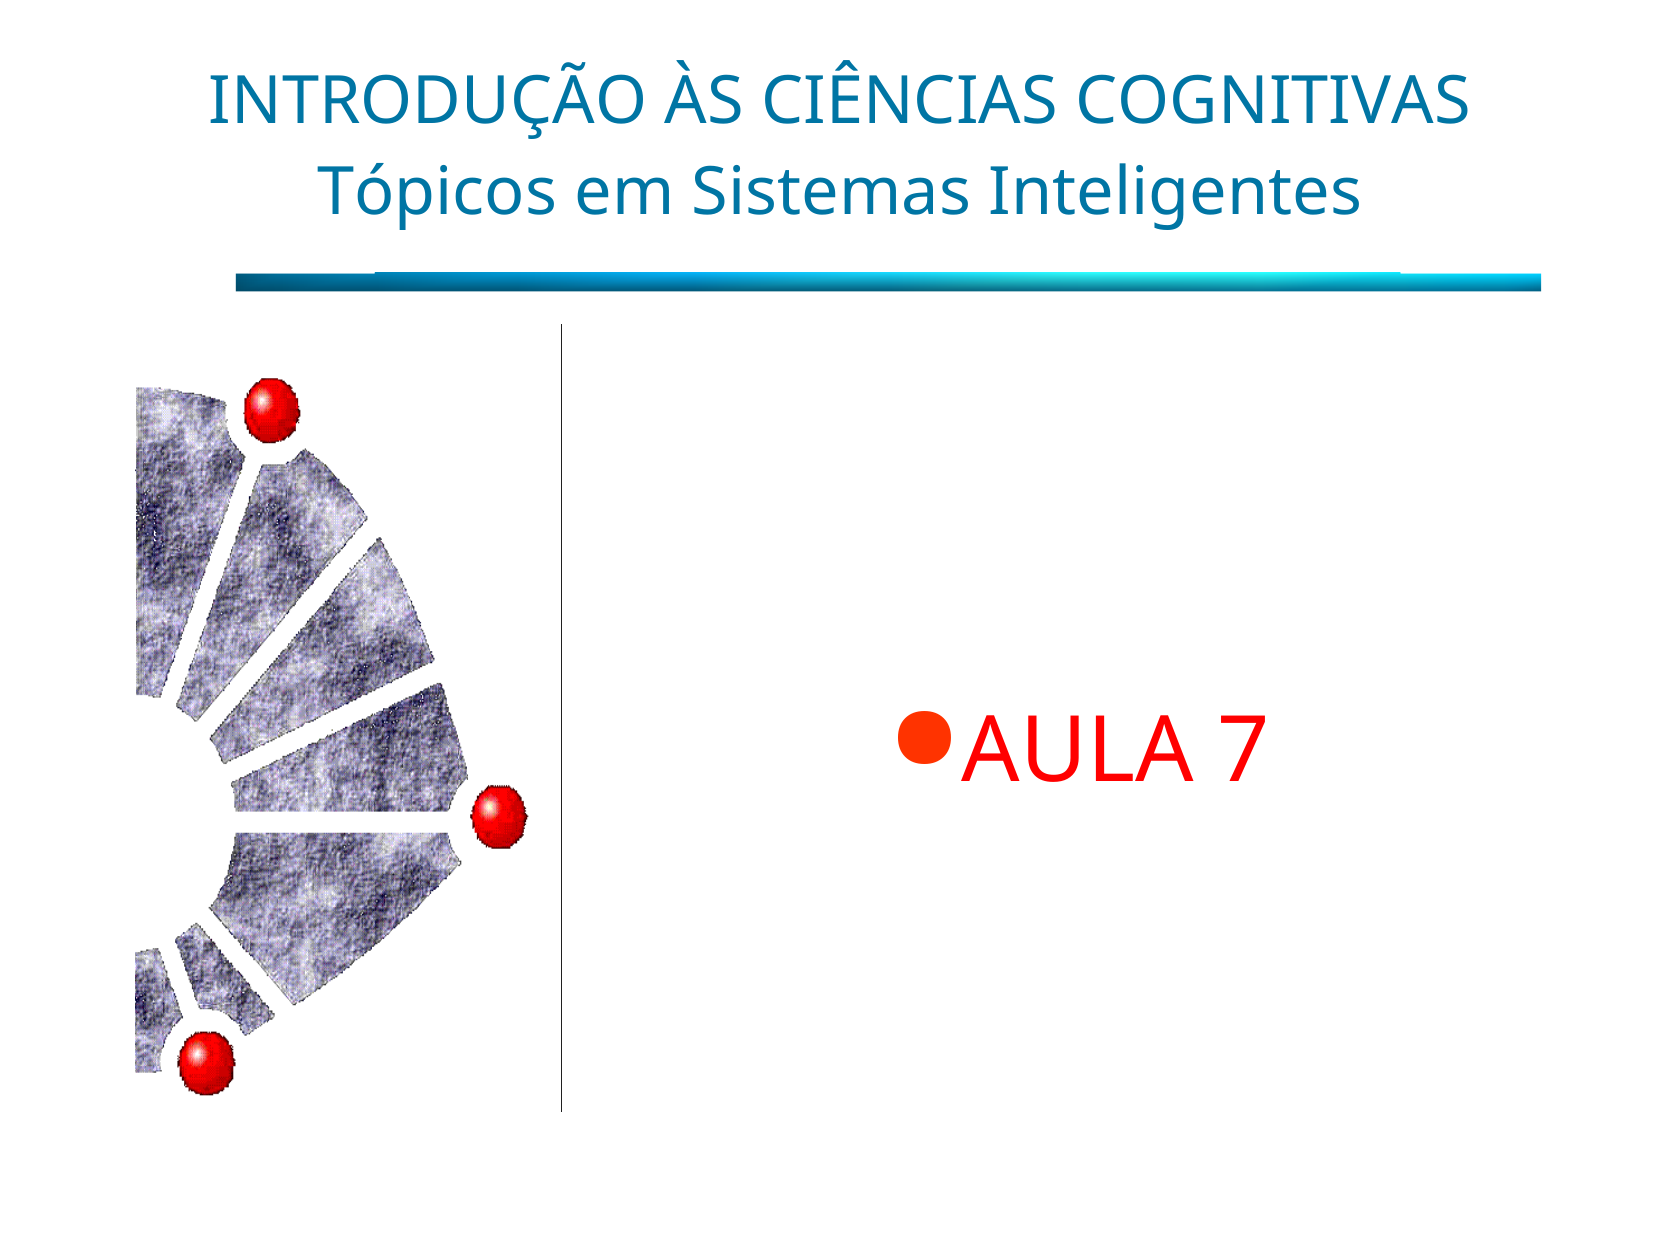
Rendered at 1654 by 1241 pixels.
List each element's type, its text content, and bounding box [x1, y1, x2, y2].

chart [135, 324, 562, 1112]
picture [125, 272, 1654, 295]
subtitle AULA 7 [553, 309, 1534, 1182]
title INTRODUÇÃO ÀS CIÊNCIAS COGNITIVAS Tópicos em Sistemas Inteligentes [61, 35, 1620, 250]
